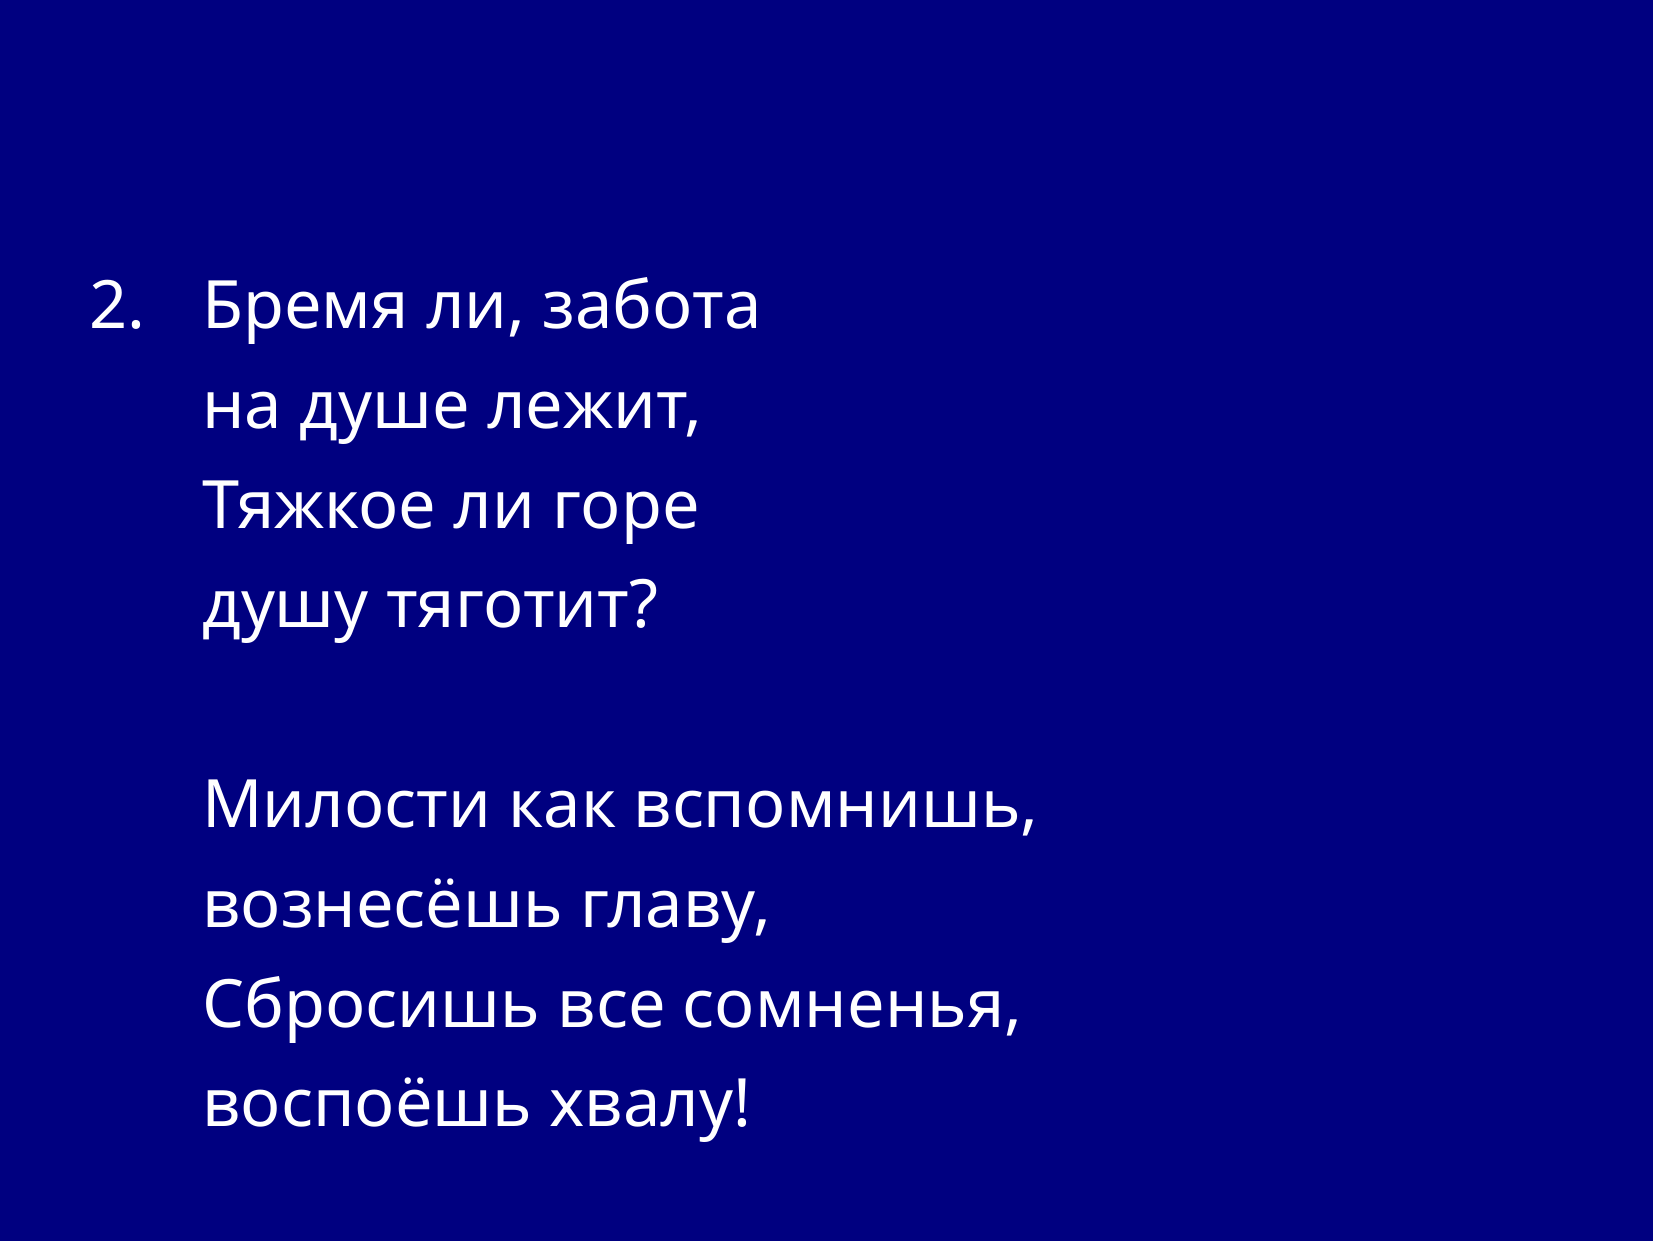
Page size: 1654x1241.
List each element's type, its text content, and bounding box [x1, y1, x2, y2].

text_box 2. Бремя ли, забота на душе лежит, Тяжкое ли горе душу тяготит? Милости как вспомнишь, вознесёшь главу, Сбросишь все сомненья, воспоёшь хвалу! [75, 150, 1576, 1163]
